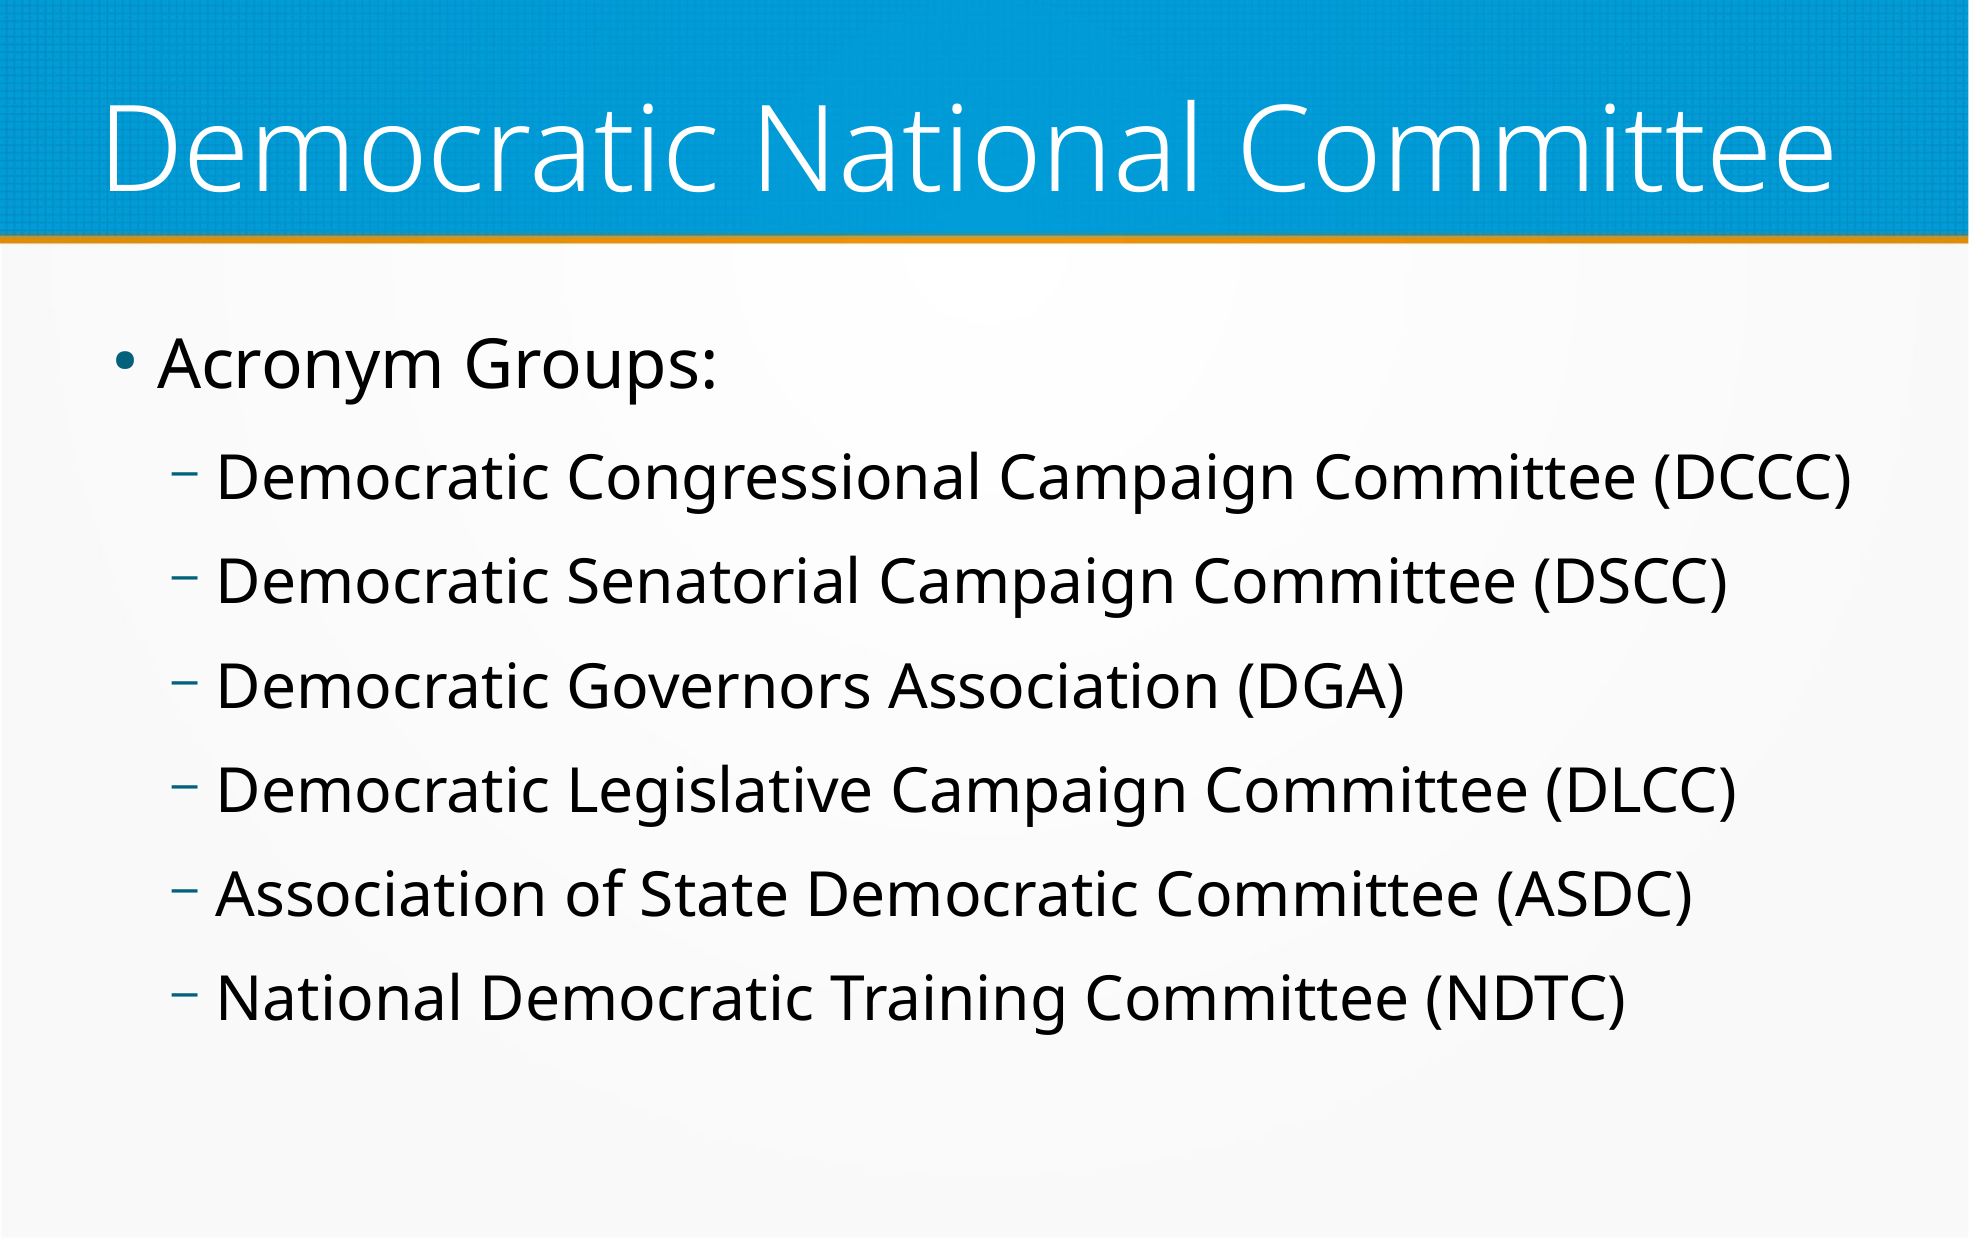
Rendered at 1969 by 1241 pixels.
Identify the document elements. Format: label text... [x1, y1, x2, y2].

list Acronym Groups: Democratic Congressional Campaign Committee (DCCC) Democratic Senatorial Campaign Committee (DSCC) Democratic Governors Association (DGA) Democratic Legislative Campaign Committee (DLCC) Association of State Democratic Committee (ASDC) National Democratic Training Committee (NDTC) [98, 315, 1861, 1081]
title Democratic National Committee [98, 19, 1870, 227]
picture [0, 233, 1969, 1241]
